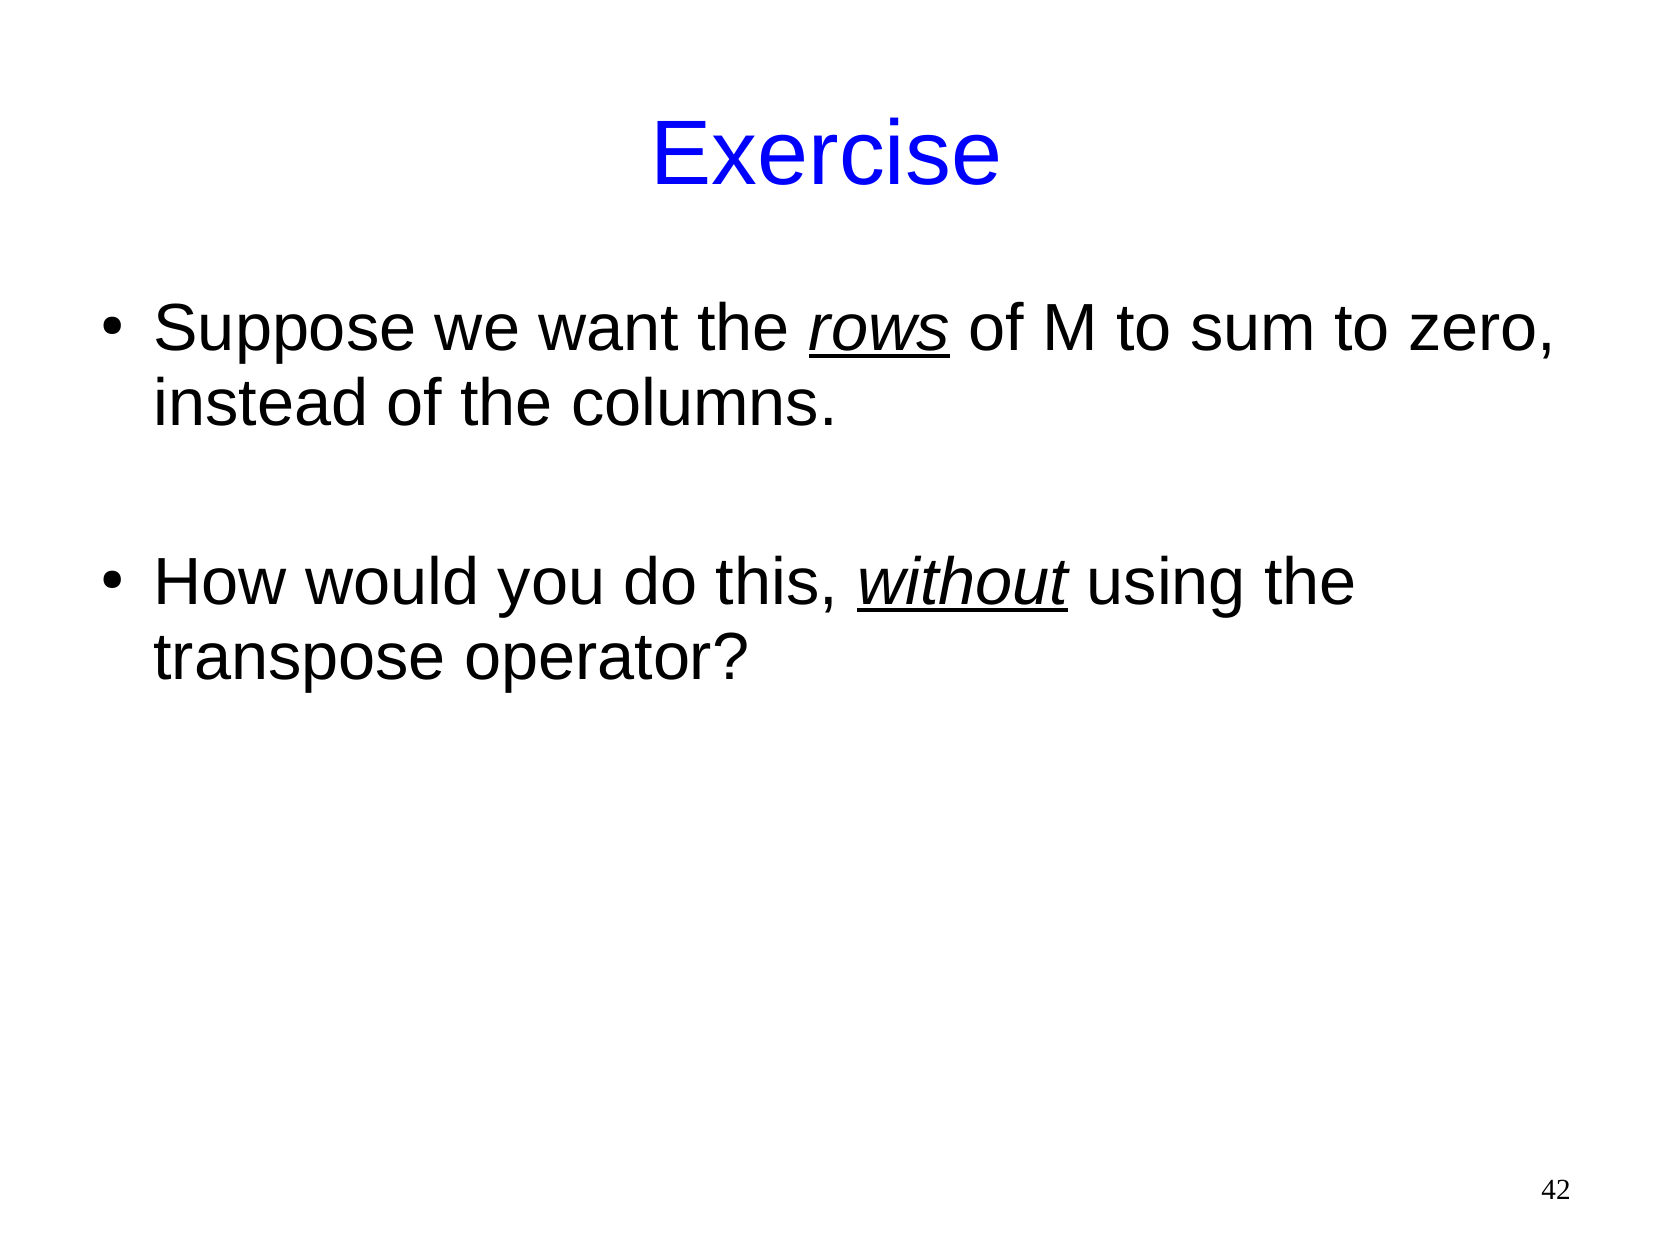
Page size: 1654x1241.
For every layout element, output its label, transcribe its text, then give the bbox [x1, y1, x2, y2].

title Exercise [82, 56, 1571, 250]
list Suppose we want the rows of M to sum to zero, instead of the columns. How would you do this, without using the transpose operator? [82, 290, 1571, 1094]
